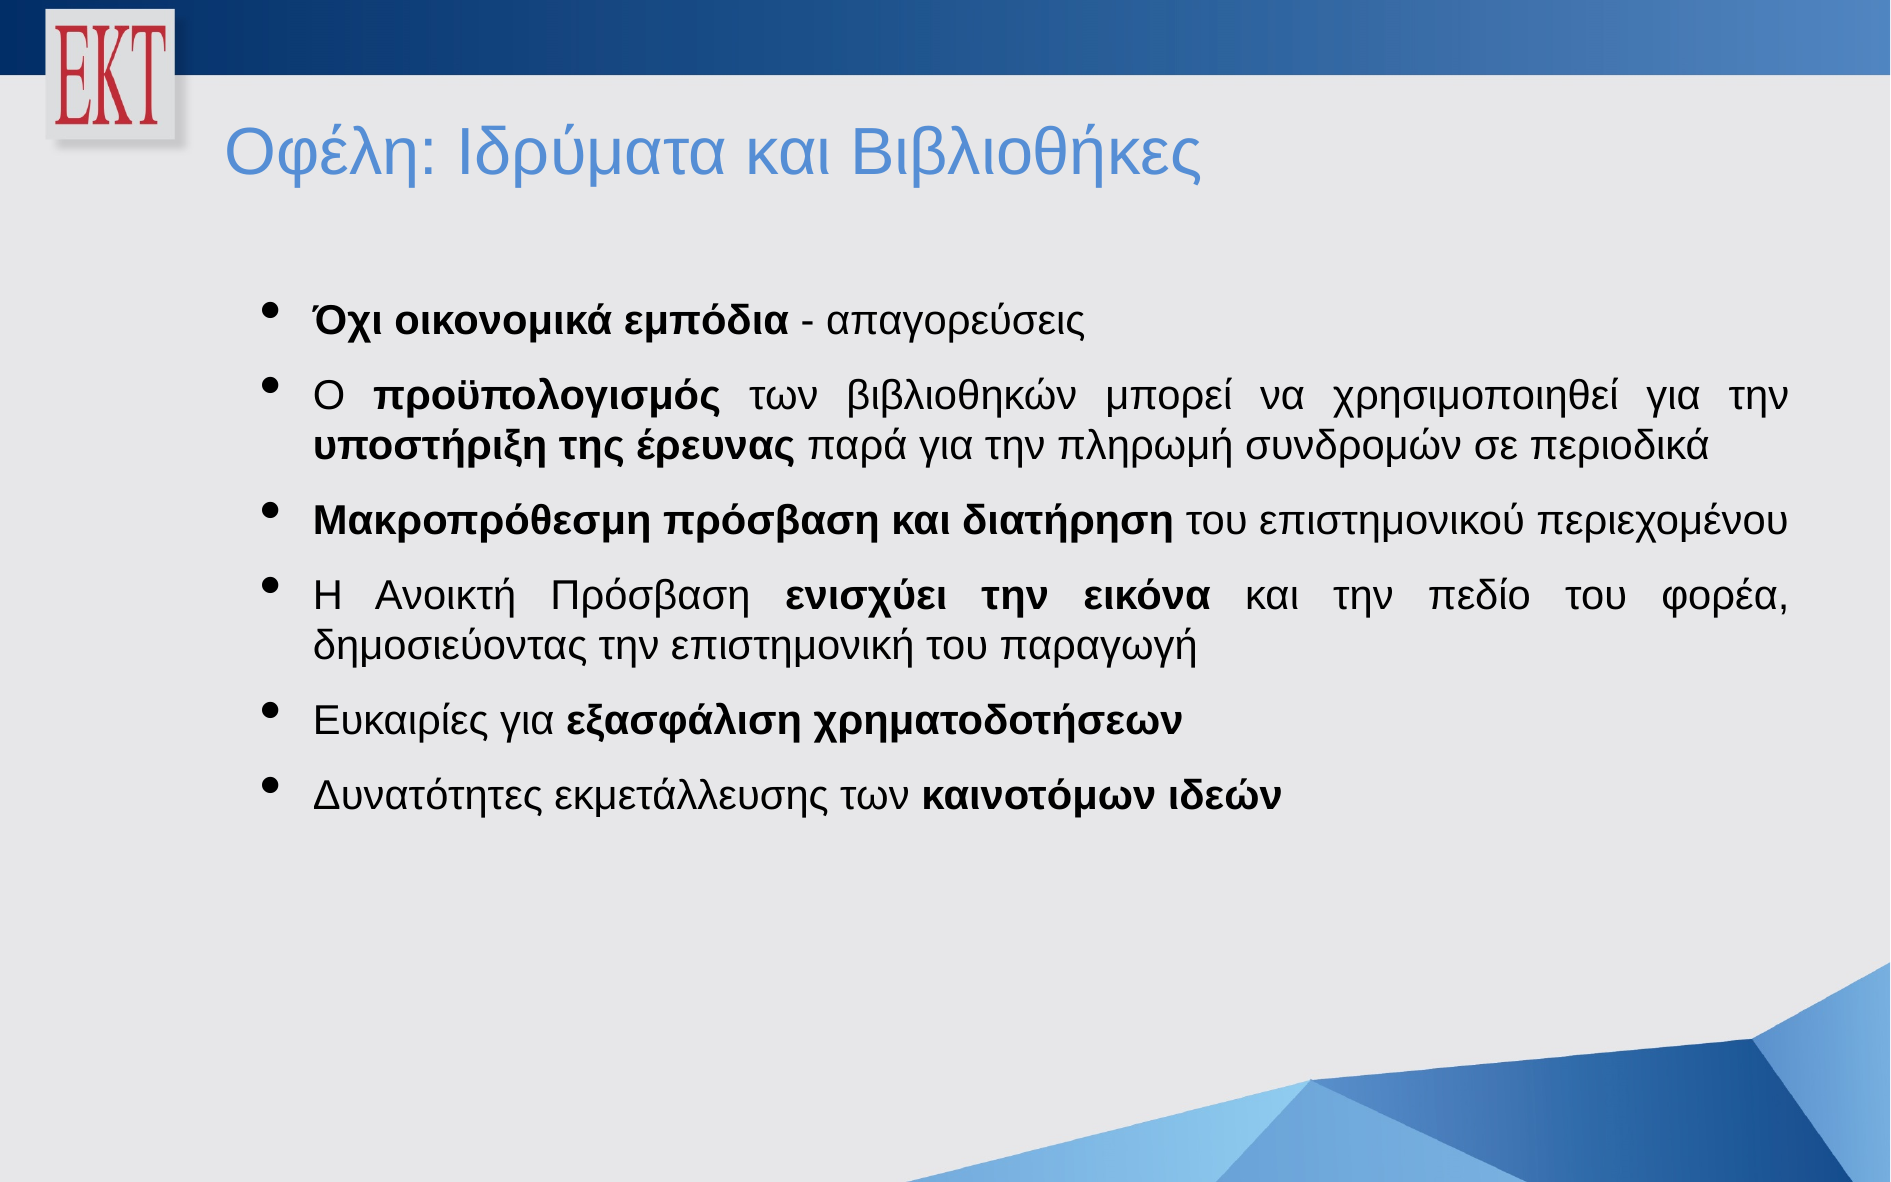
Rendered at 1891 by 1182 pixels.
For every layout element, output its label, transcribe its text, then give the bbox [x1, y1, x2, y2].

title Οφέλη: Ιδρύματα και Βιβλιοθήκες [224, 118, 1607, 178]
picture [0, 0, 1891, 1182]
list Όχι οικονομικά εμπόδια - απαγορεύσεις Ο προϋπολογισμός των βιβλιοθηκών μπορεί να χρησιμοποιηθεί για την υποστήριξη της έρευνας παρά για την πληρωμή συνδρομών σε περιοδικά Μακροπρόθεσμη πρόσβαση και διατήρηση του επιστημονικού περιεχομένου Η Ανοικτή Πρόσβαση ενισχύει την εικόνα και την πεδίο του φορέα, δημοσιεύοντας την επιστημονική του παραγωγή Ευκαιρίες για εξασφάλιση χρηματοδοτήσεων Δυνατότητες εκμετάλλευσης των καινοτόμων ιδεών [224, 283, 1808, 993]
